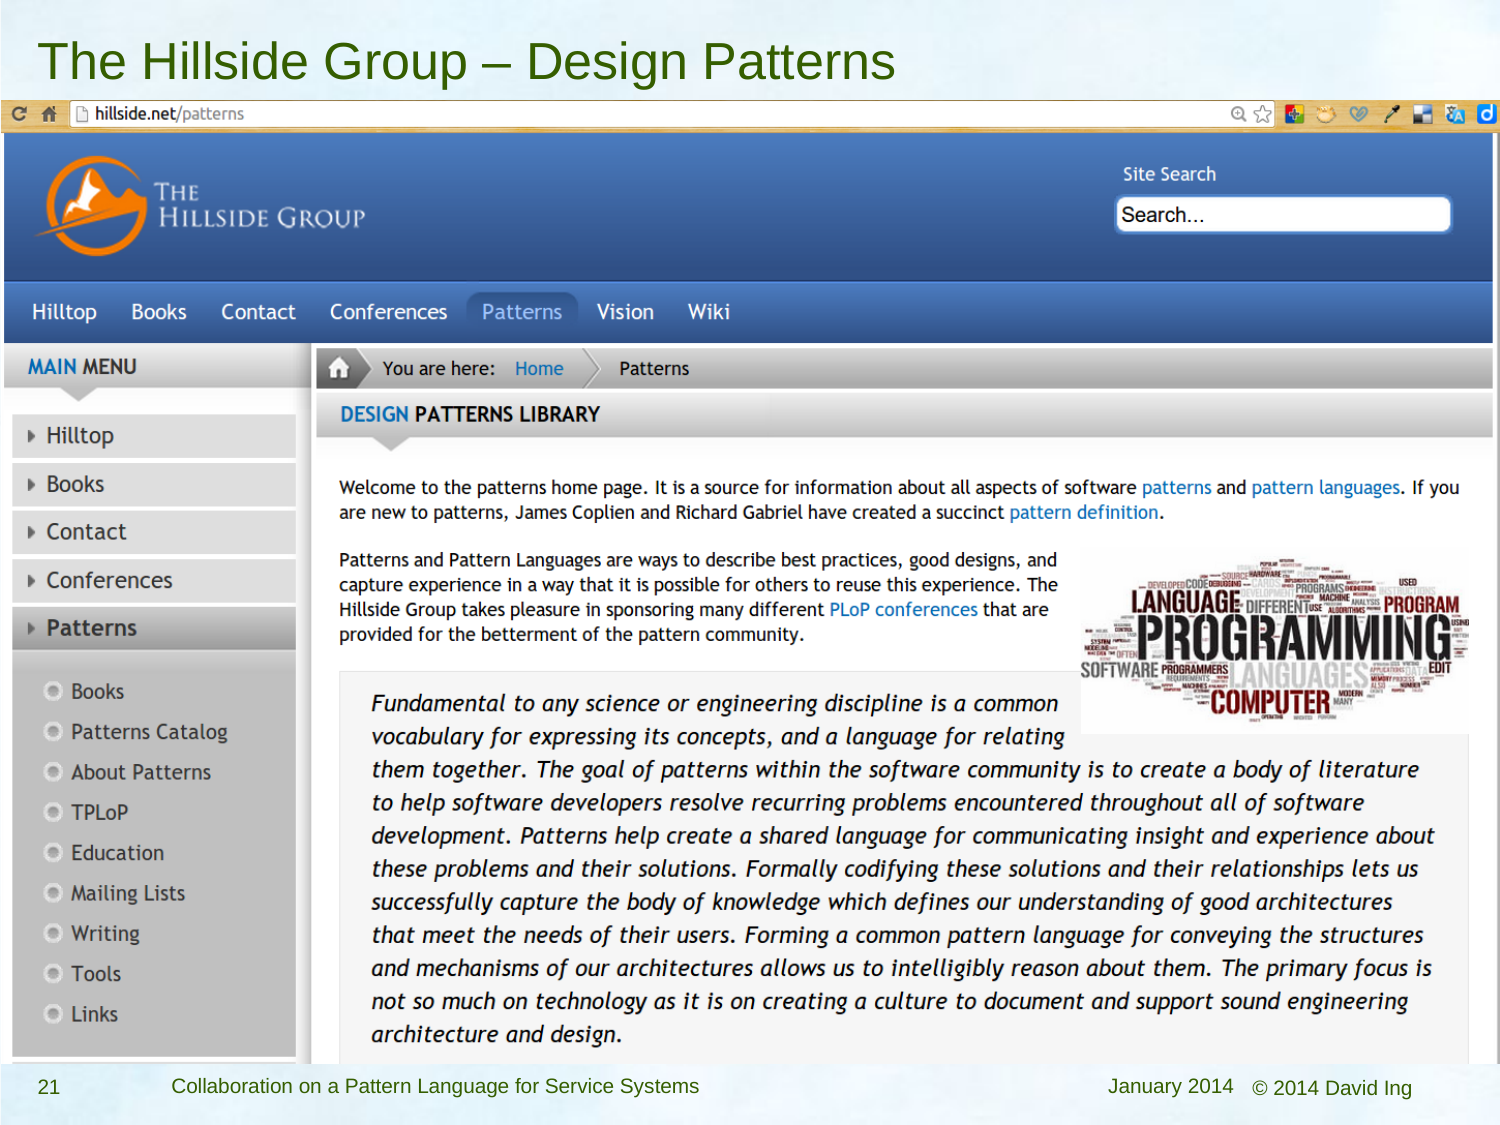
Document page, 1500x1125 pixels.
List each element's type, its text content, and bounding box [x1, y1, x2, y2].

picture [0, 0, 1500, 1125]
text_box Source: http://hillside.net/patterns [30, 1065, 1426, 1088]
title The Hillside Group – Design Patterns [37, 37, 1463, 100]
